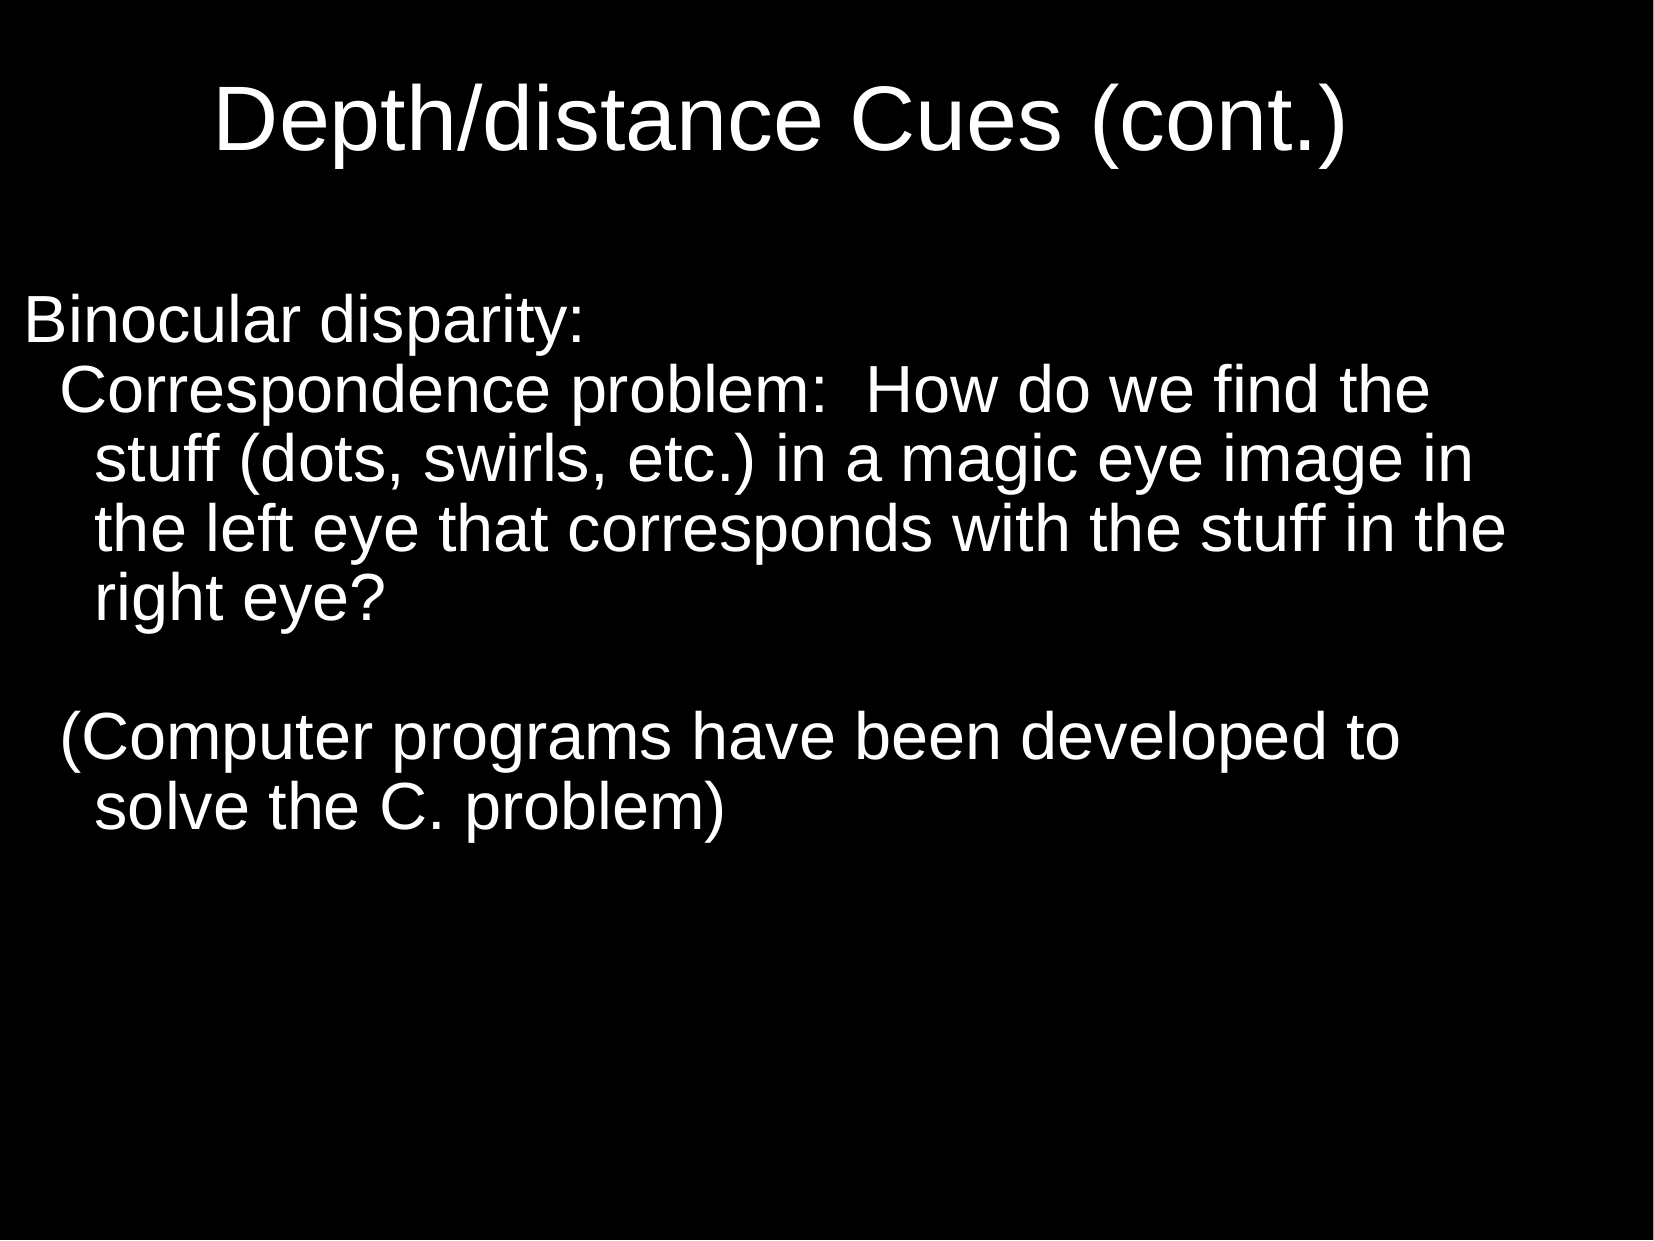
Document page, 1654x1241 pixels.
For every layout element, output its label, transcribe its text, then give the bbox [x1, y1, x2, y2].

text_box Binocular disparity: Correspondence problem: How do we find the stuff (dots, swirls, etc.) in a magic eye image in the left eye that corresponds with the stuff in the right eye? (Computer programs have been developed to solve the C. problem) [23, 287, 1513, 844]
title Depth/distance Cues (cont.) [37, 17, 1526, 226]
